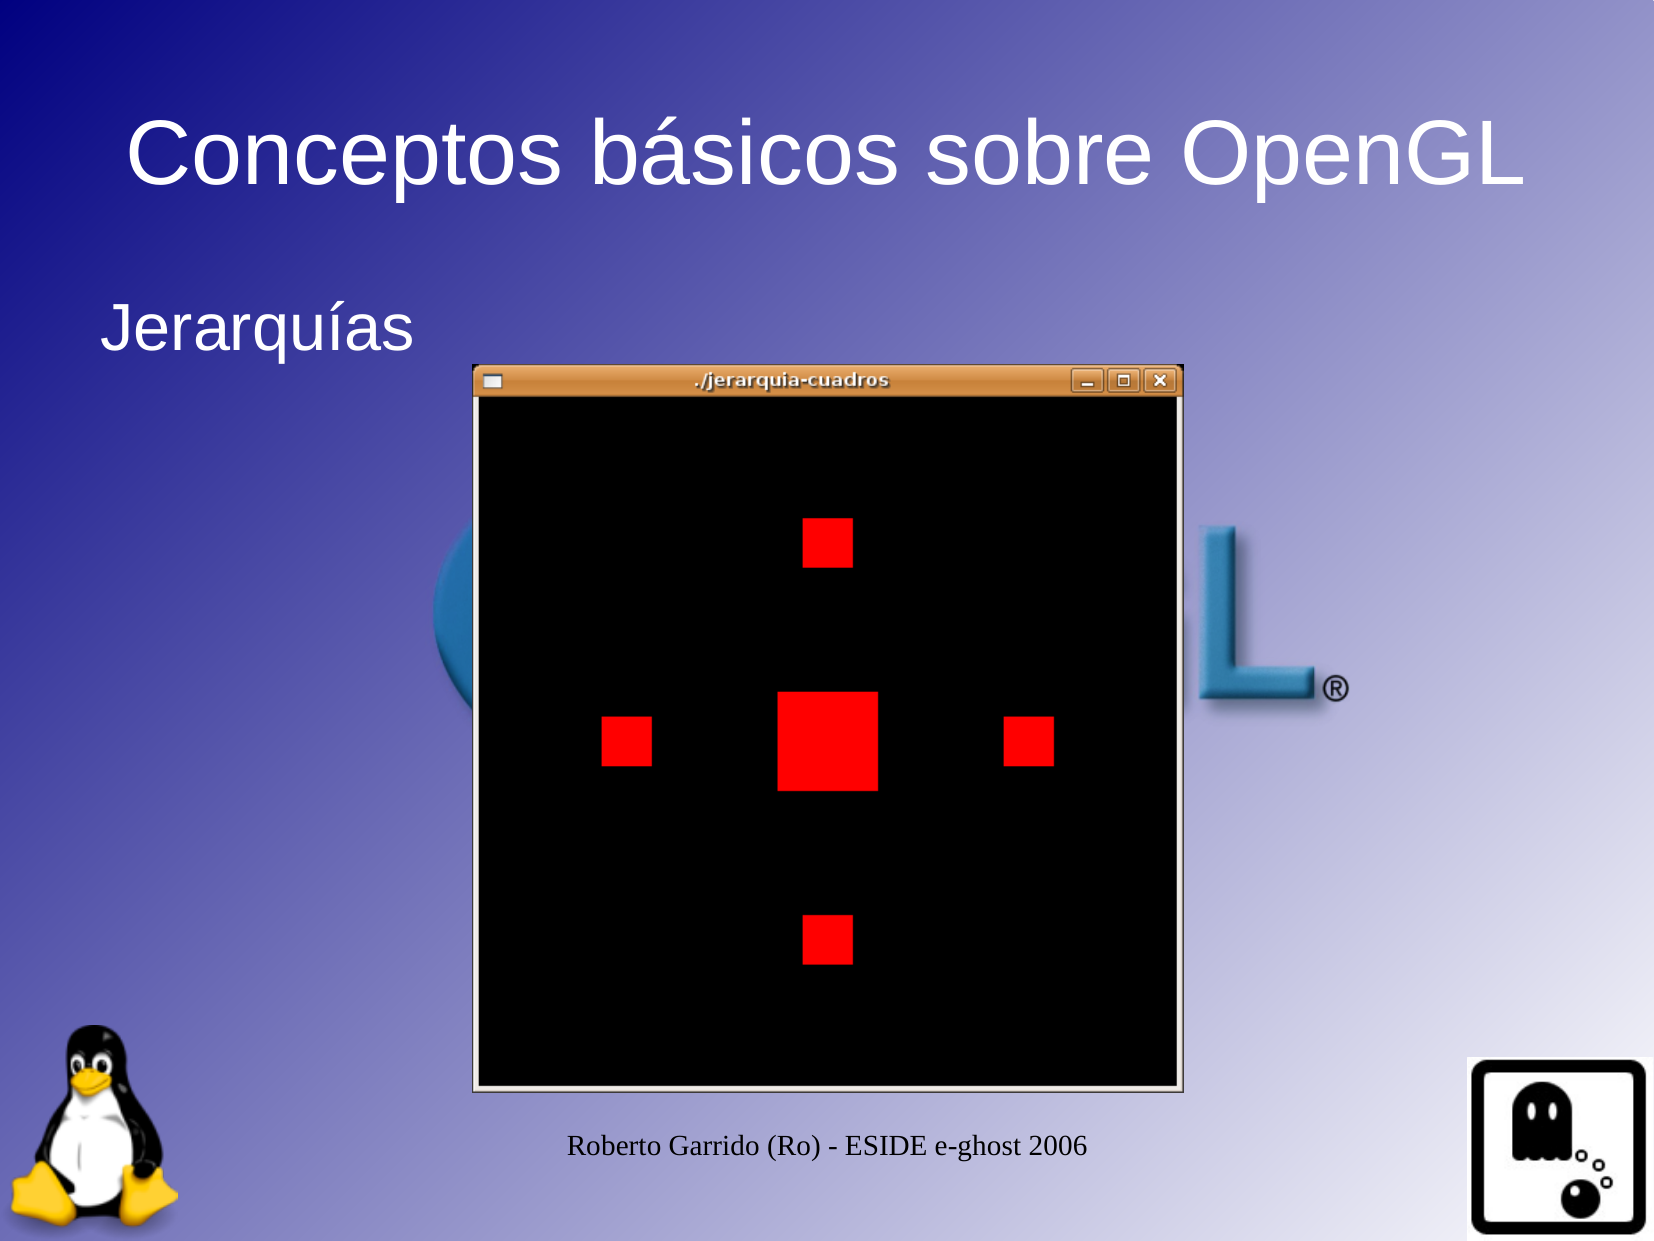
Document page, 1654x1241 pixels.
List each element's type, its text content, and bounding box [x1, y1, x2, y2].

title Conceptos básicos sobre OpenGL [82, 49, 1571, 257]
list Jerarquías [82, 290, 1571, 1109]
picture [0, 1025, 178, 1241]
picture [472, 364, 1184, 1093]
picture [1467, 1057, 1654, 1241]
